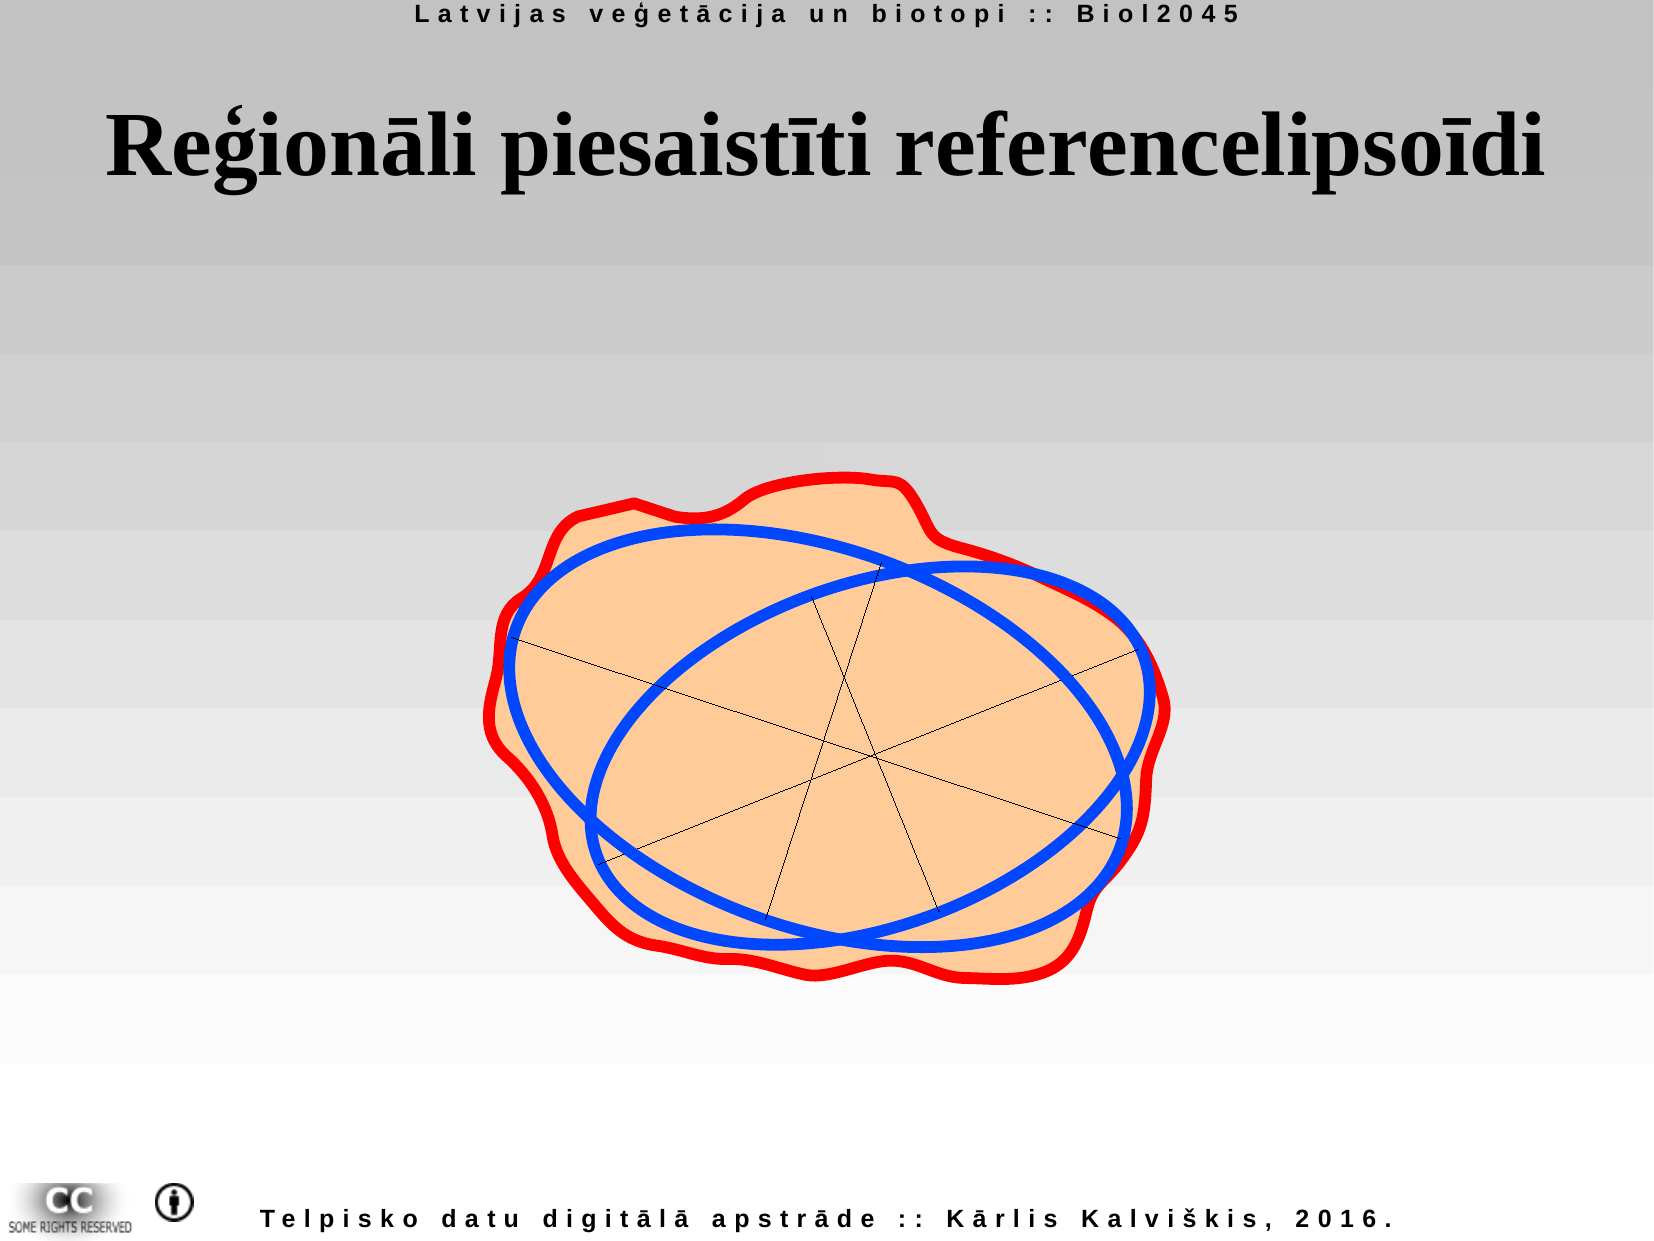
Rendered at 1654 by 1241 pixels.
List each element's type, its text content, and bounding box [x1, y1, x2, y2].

text_box [598, 835, 800, 938]
text_box [933, 573, 1143, 759]
text_box [537, 477, 1008, 582]
text_box [1123, 674, 1165, 858]
title Reģionāli piesaistīti referencelipsoīdi [0, 1, 1654, 287]
text_box [597, 577, 1115, 933]
text_box [488, 592, 1089, 980]
picture [0, 287, 1654, 1241]
text_box [516, 536, 882, 804]
text_box [880, 792, 1120, 941]
